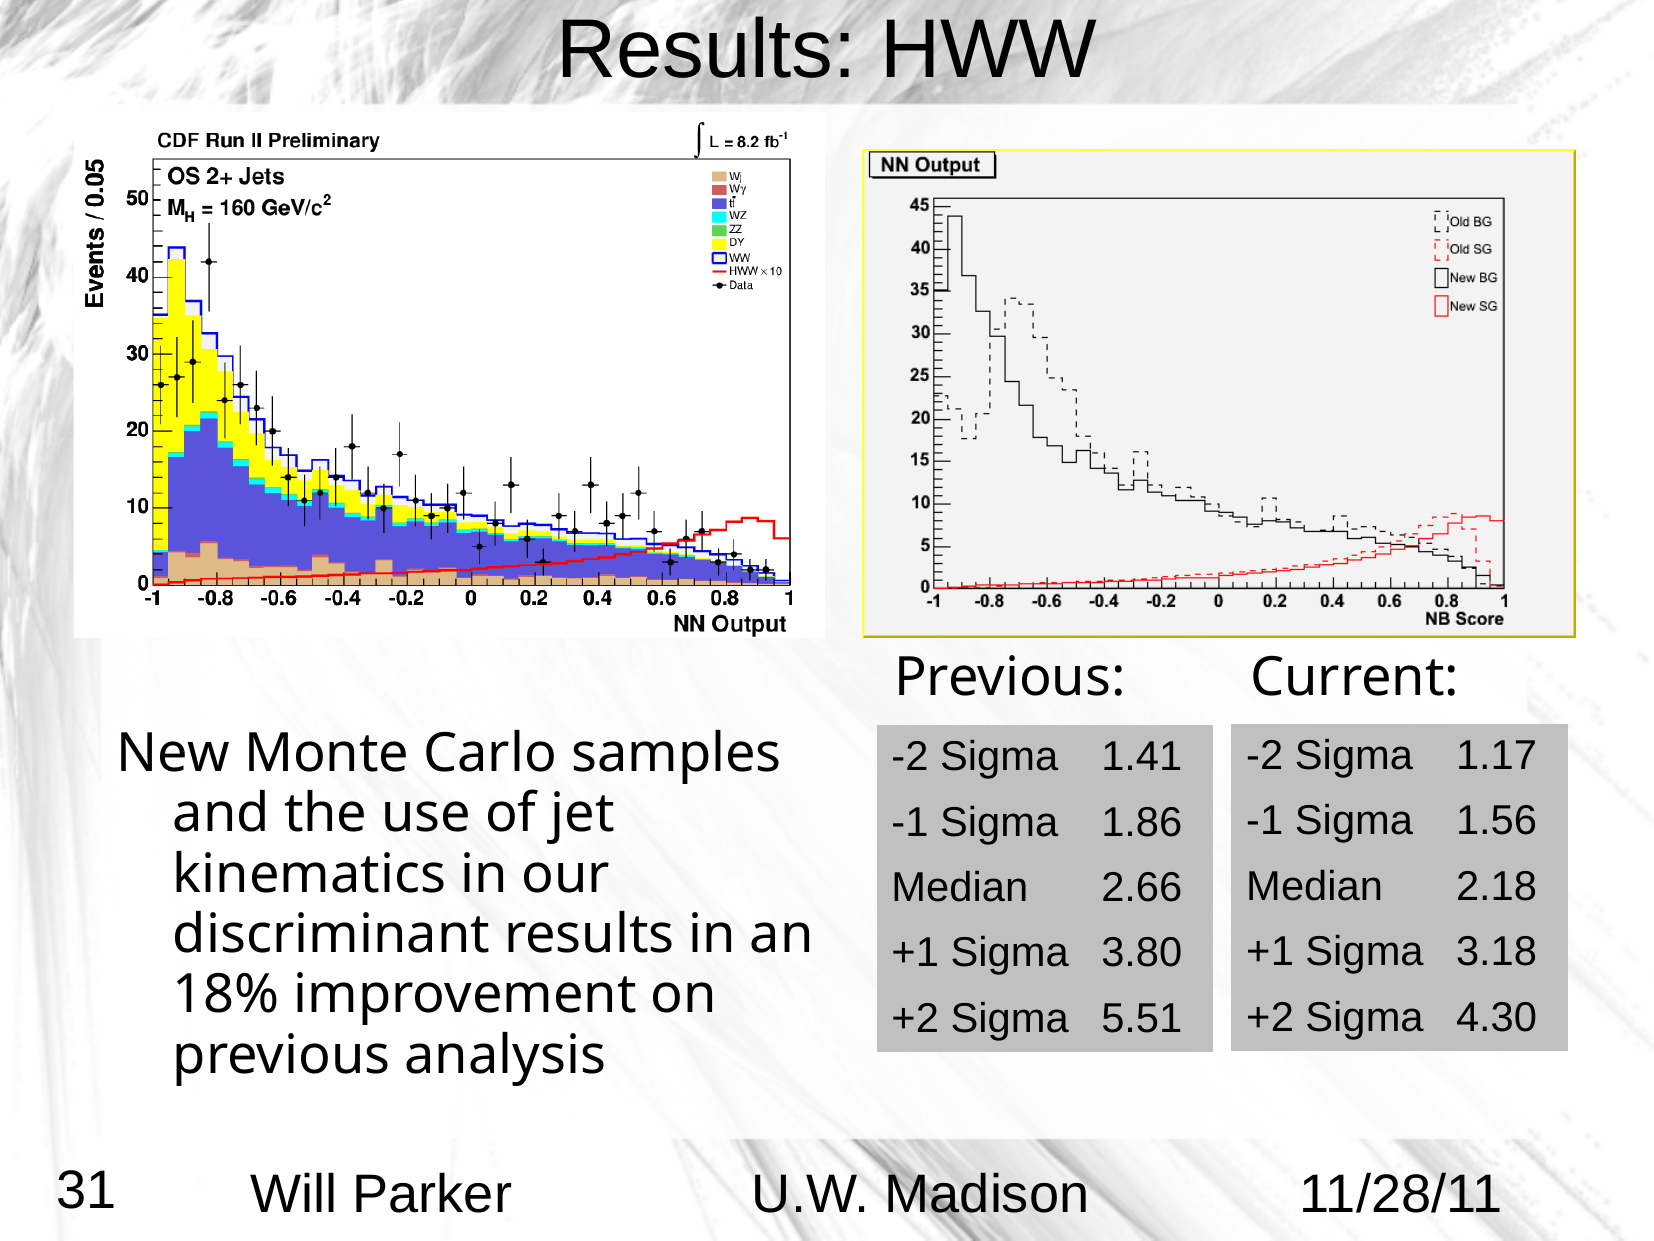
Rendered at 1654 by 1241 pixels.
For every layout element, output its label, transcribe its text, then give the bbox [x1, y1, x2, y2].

text_box Current: [1249, 642, 1613, 713]
table_cell 1.56 [1441, 790, 1568, 855]
table_cell 5.51 [1086, 987, 1213, 1052]
table_header -2 Sigma [877, 725, 1086, 791]
text_box New Monte Carlo samples and the use of jet kinematics in our discriminant results in an 18% improvement on previous analysis [116, 718, 844, 1026]
table_cell +2 Sigma [877, 987, 1086, 1052]
table_header 1.17 [1441, 724, 1568, 790]
table_cell -1 Sigma [877, 791, 1086, 856]
table_cell 2.66 [1086, 856, 1213, 921]
table_header -2 Sigma [1231, 724, 1441, 790]
table_cell Median [877, 856, 1086, 921]
text_box Will Parker U.W. Madison 11/28/11 [151, 1160, 1566, 1241]
table_cell +1 Sigma [877, 921, 1086, 987]
text_box Previous: [894, 642, 1238, 713]
list 31 [0, 1155, 151, 1241]
title Results: HWW [0, 0, 1654, 131]
picture [0, 112, 1654, 1241]
table_cell 4.30 [1441, 986, 1568, 1051]
table_header 1.41 [1086, 725, 1213, 791]
table_cell 2.18 [1441, 855, 1568, 920]
table_cell Median [1231, 855, 1441, 920]
table_cell 3.80 [1086, 921, 1213, 987]
table_cell +2 Sigma [1231, 986, 1441, 1051]
table_cell 1.86 [1086, 791, 1213, 856]
table_cell 3.18 [1441, 920, 1568, 986]
table_cell +1 Sigma [1231, 920, 1441, 986]
table_cell -1 Sigma [1231, 790, 1441, 855]
